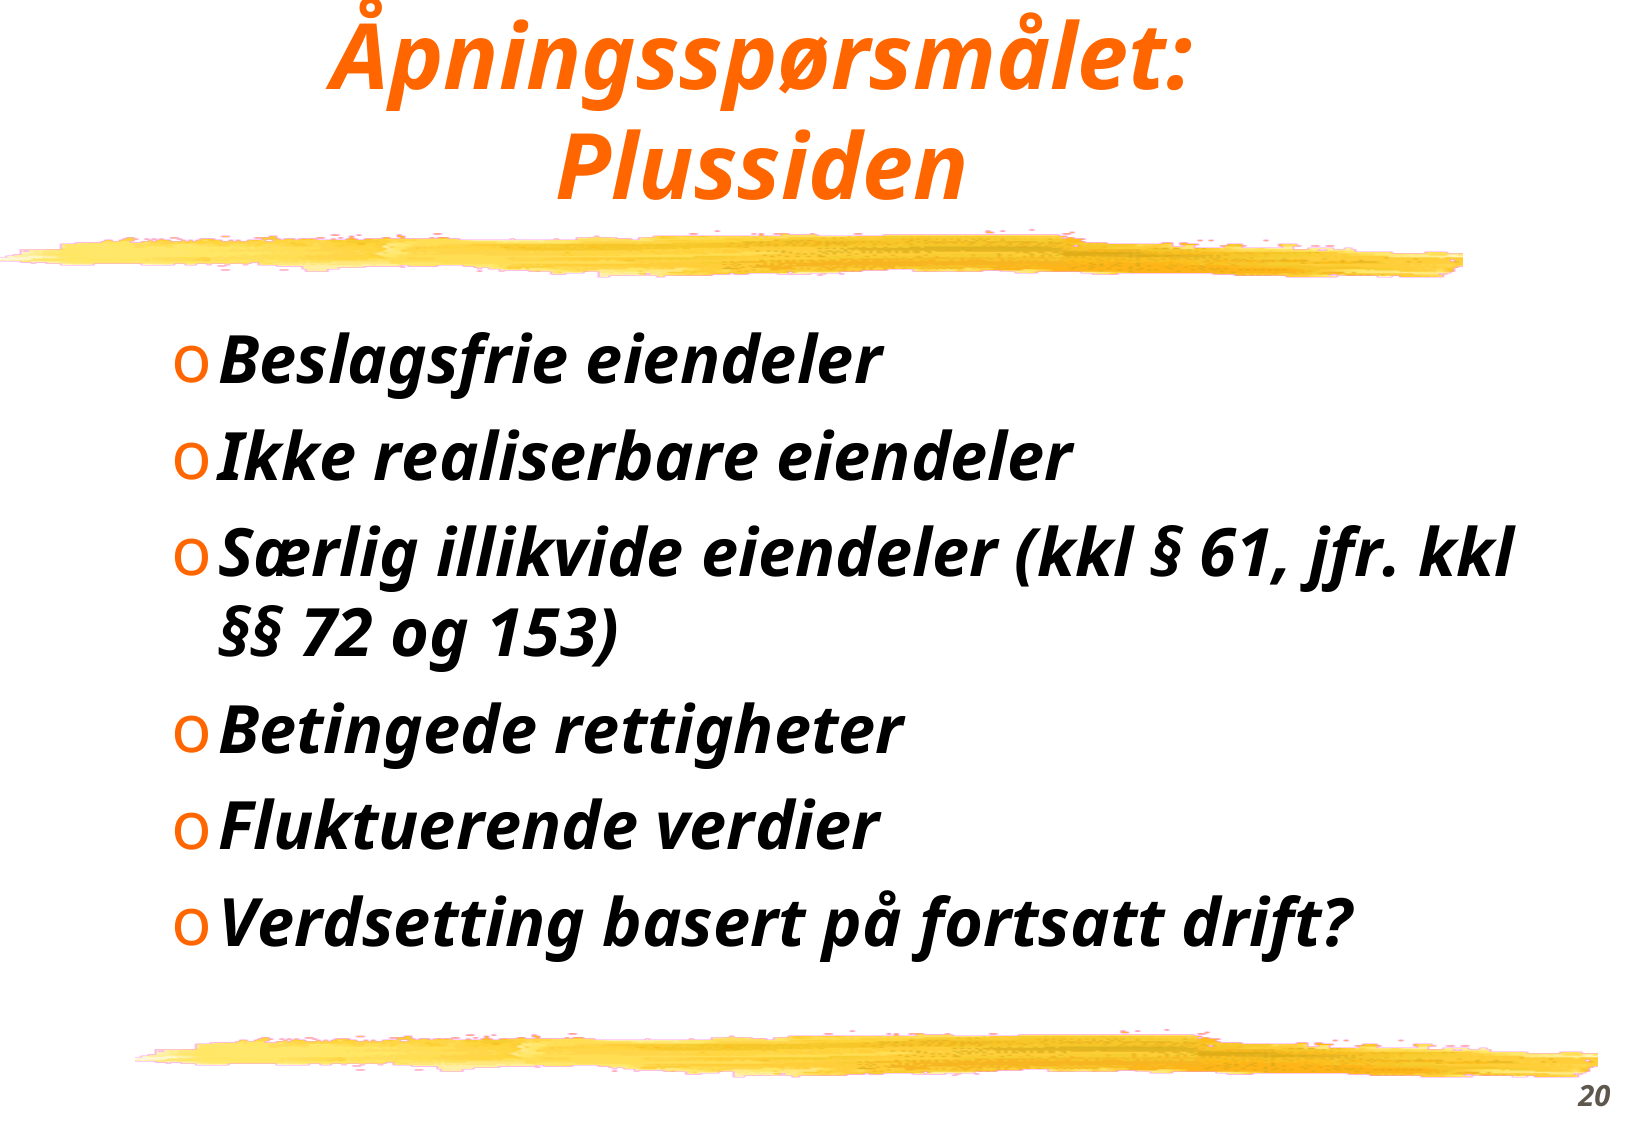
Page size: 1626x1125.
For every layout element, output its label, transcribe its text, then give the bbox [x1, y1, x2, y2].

list Beslagsfrie eiendeler Ikke realiserbare eiendeler Særlig illikvide eiendeler (kkl § 61, jfr. kkl §§ 72 og 153) Betingede rettigheter Fluktuerende verdier Verdsetting basert på fortsatt drift? [81, 309, 1535, 1001]
text_box <number> [1516, 1050, 1626, 1125]
picture [0, 224, 1463, 288]
title Åpningsspørsmålet: Plussiden [72, 0, 1454, 225]
picture [135, 1024, 1598, 1088]
